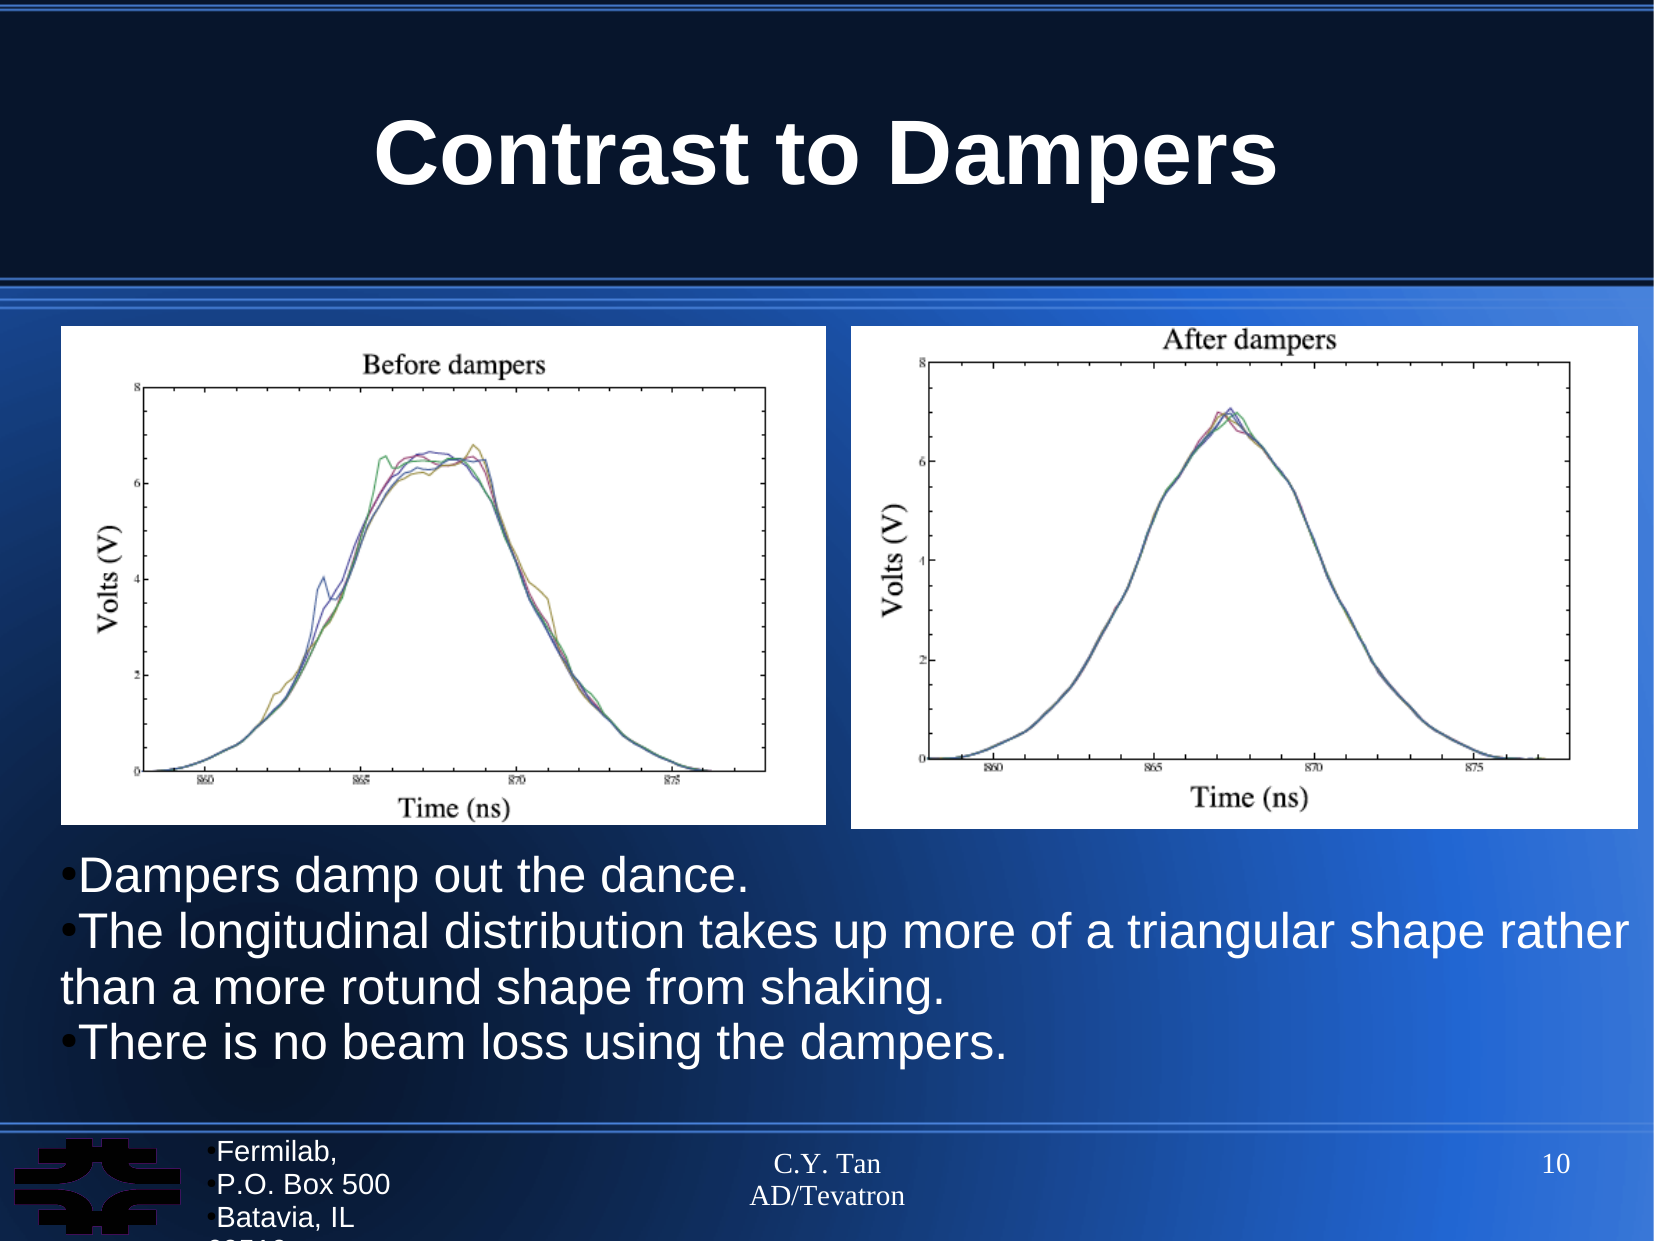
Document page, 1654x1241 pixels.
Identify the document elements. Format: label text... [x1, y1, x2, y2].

text_box Dampers damp out the dance. The longitudinal distribution takes up more of a triangular shape rather than a more rotund shape from shaking. There is no beam loss using the dampers. [60, 847, 1632, 1071]
title Contrast to Dampers [82, 49, 1571, 257]
picture [0, 0, 1654, 1241]
